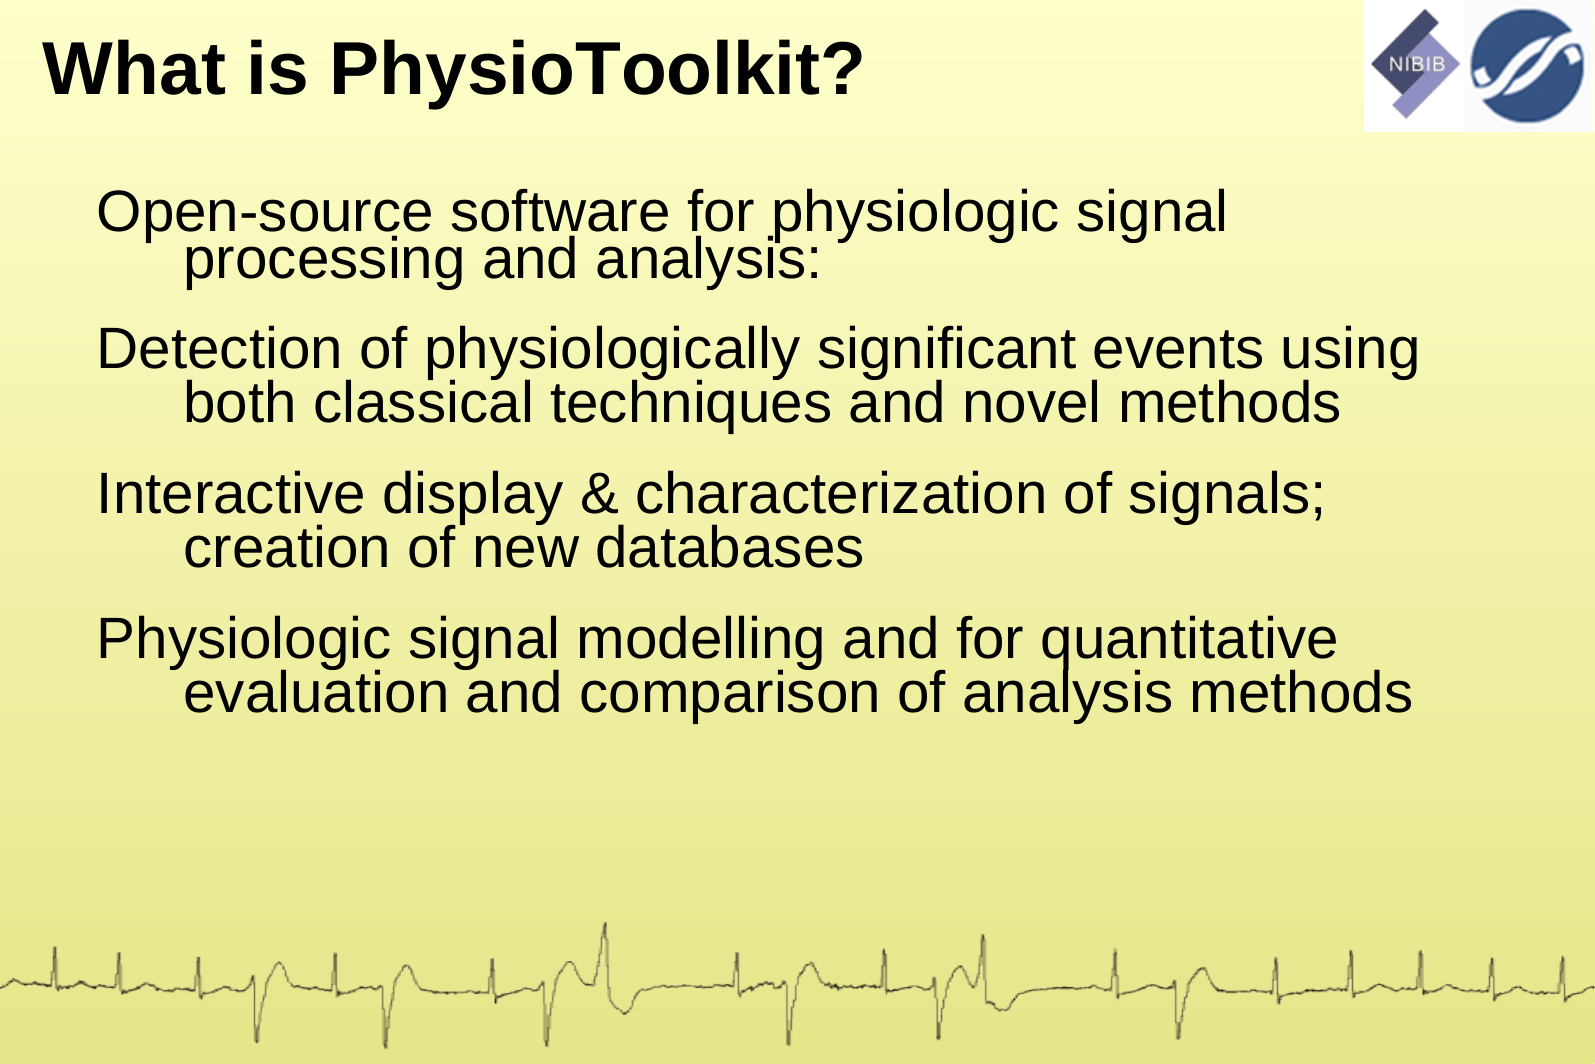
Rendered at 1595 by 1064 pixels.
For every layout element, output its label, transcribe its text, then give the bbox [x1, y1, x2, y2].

title What is PhysioToolkit? [42, 19, 1485, 129]
picture [1364, 0, 1595, 132]
list Open-source software for physiologic signal processing and analysis: Detection of physiologically significant events using both classical techniques and novel methods Interactive display & characterization of signals; creation of new databases Physiologic signal modelling and for quantitative evaluation and comparison of analysis methods [79, 194, 1473, 896]
picture [0, 913, 1595, 1064]
